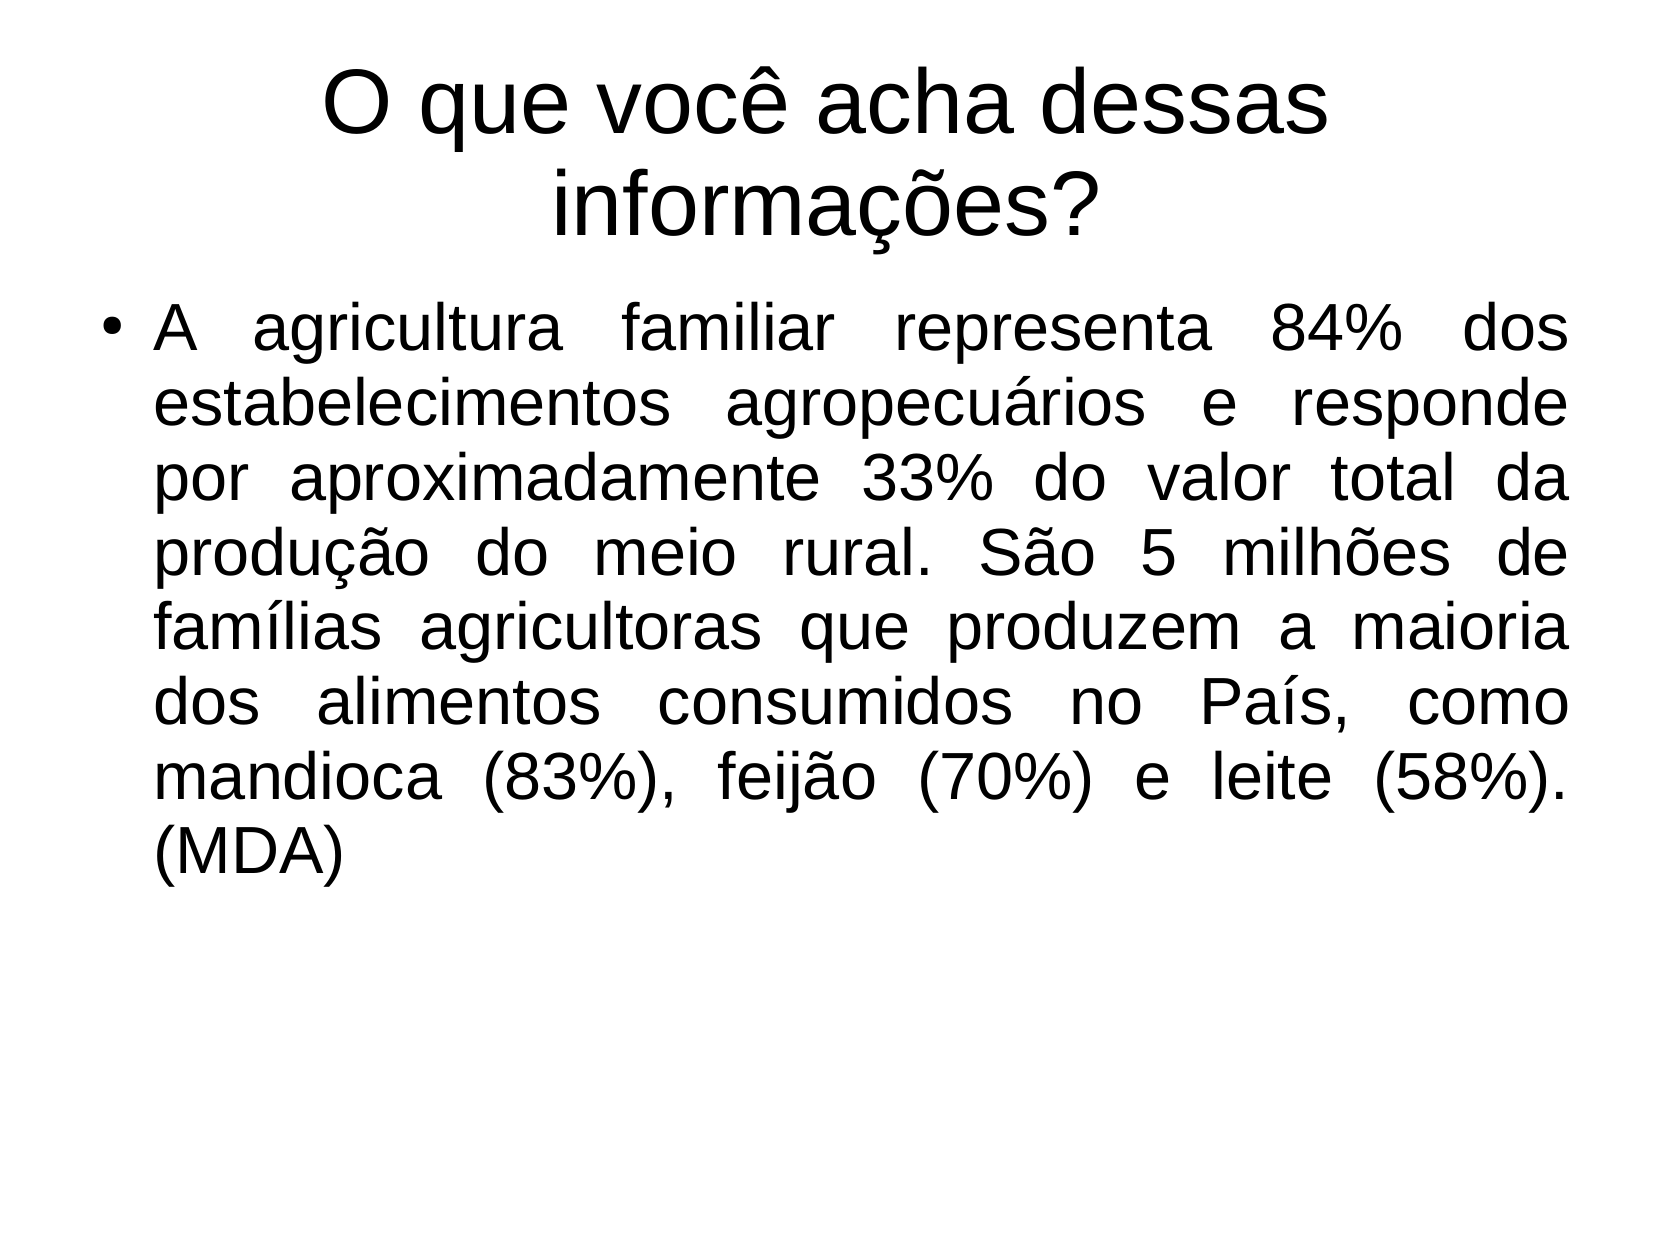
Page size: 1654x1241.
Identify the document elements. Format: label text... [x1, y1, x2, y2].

list A agricultura familiar representa 84% dos estabelecimentos agropecuários e responde por aproximadamente 33% do valor total da produção do meio rural. São 5 milhões de famílias agricultoras que produzem a maioria dos alimentos consumidos no País, como mandioca (83%), feijão (70%) e leite (58%). (MDA) [82, 290, 1571, 1010]
title O que você acha dessas informações? [82, 49, 1571, 257]
